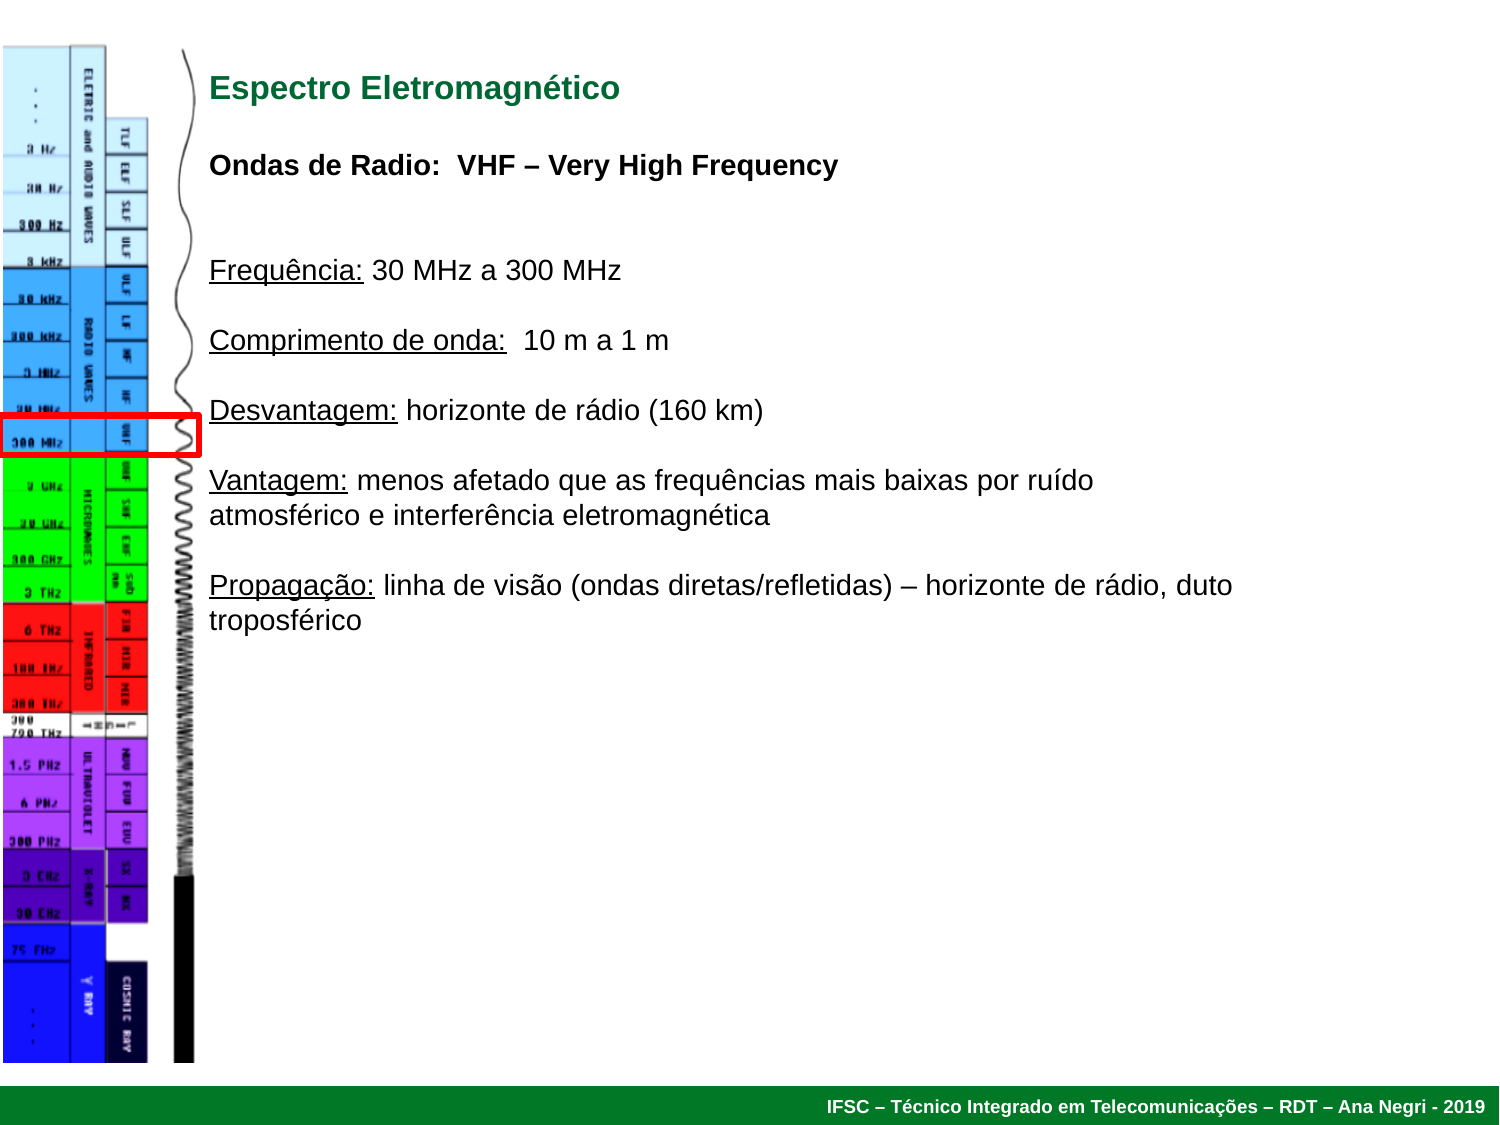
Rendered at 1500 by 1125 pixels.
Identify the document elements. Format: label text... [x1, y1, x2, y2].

text_box IFSC – Técnico Integrado em Telecomunicações – RDT – Ana Negri - 2019 [812, 1087, 1500, 1125]
picture [3, 35, 199, 412]
picture [3, 458, 199, 1063]
picture [3, 419, 196, 452]
text_box Espectro Eletromagnético Ondas de Radio: VHF – Very High Frequency Frequência: 30 MHz a 300 MHz Comprimento de onda: 10 m a 1 m Desvantagem: horizonte de rádio (160 km) Vantagem: menos afetado que as frequências mais baixas por ruído atmosférico e interferência eletromagnética Propagação: linha de visão (ondas diretas/refletidas) – horizonte de rádio, duto troposférico [199, 59, 1264, 634]
text_box [0, 1086, 1499, 1125]
text_box ção [199, 613, 341, 674]
